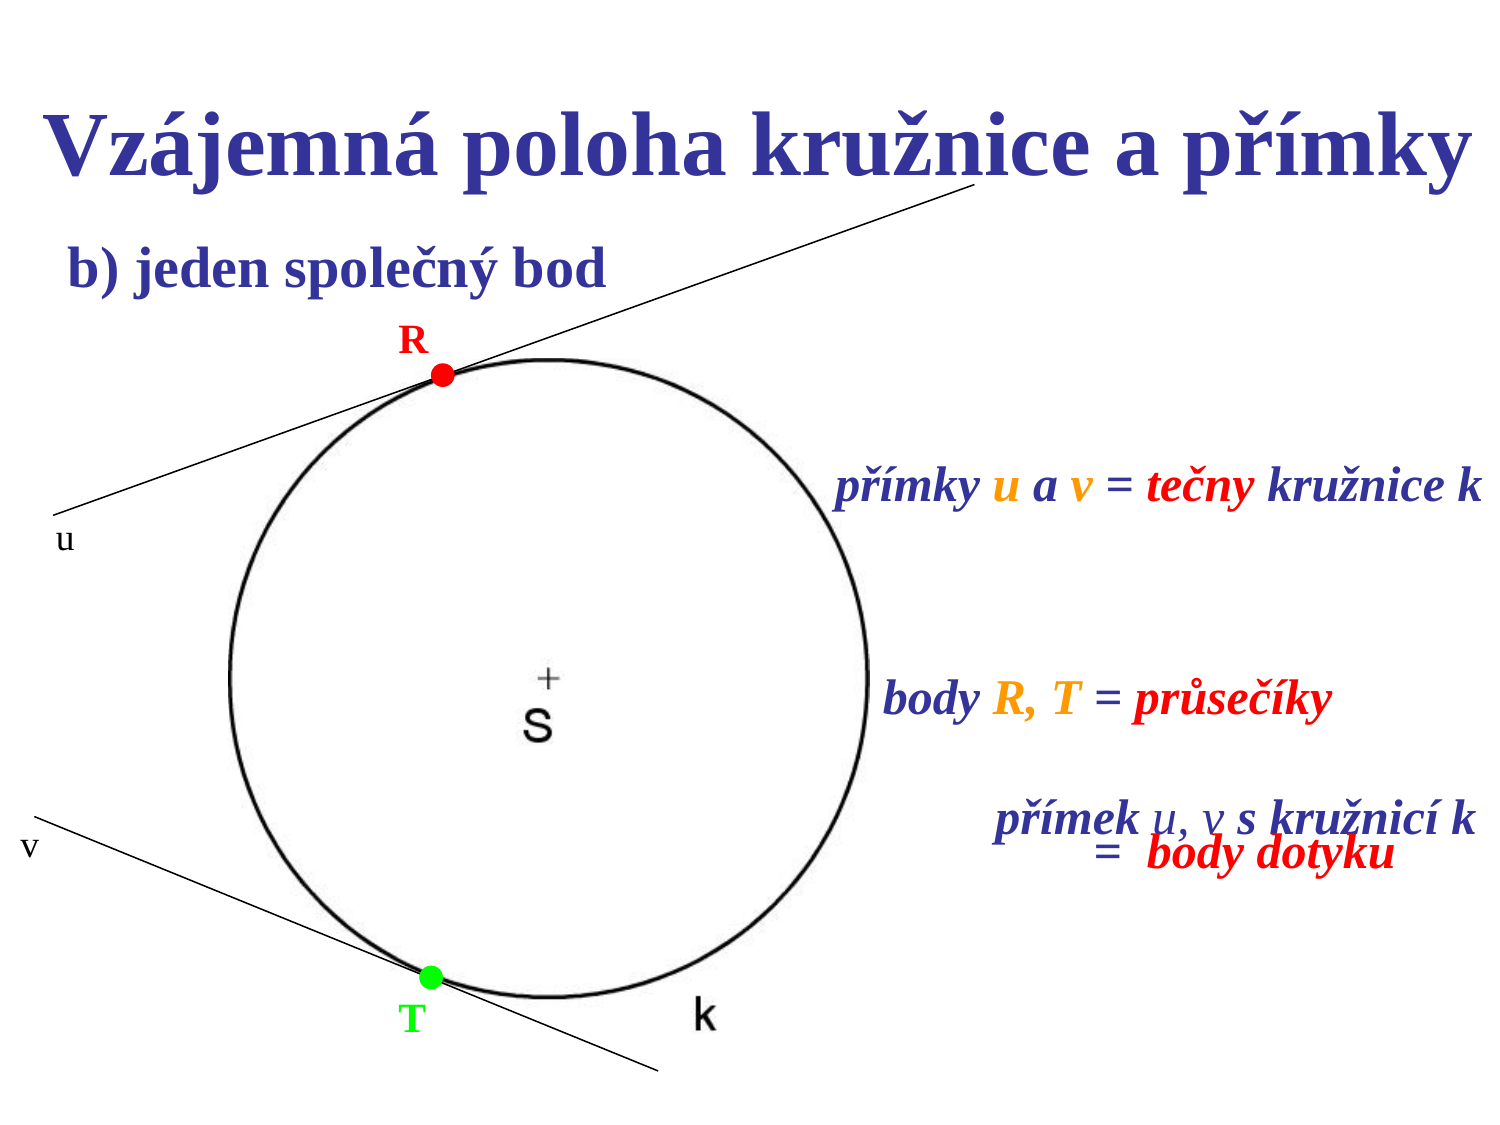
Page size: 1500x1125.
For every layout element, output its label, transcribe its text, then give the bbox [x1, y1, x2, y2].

picture [228, 358, 870, 1037]
text_box [430, 363, 455, 387]
text_box přímky u a v = tečny kružnice k [820, 444, 1500, 520]
text_box b) jeden společný bod [53, 233, 644, 307]
picture [432, 358, 486, 370]
picture [432, 984, 570, 1037]
text_box u [41, 505, 101, 566]
text_box R [383, 304, 432, 370]
picture [228, 358, 431, 451]
text_box T [383, 983, 432, 1049]
text_box [419, 965, 443, 990]
text_box Vzájemná poloha kružnice a přímky [17, 45, 1500, 233]
picture [228, 897, 420, 1037]
text_box = body dotyku [903, 810, 1500, 887]
text_box v [5, 812, 65, 873]
text_box body R, T = průsečíky přímek u, v s kružnicí k [868, 656, 1500, 853]
